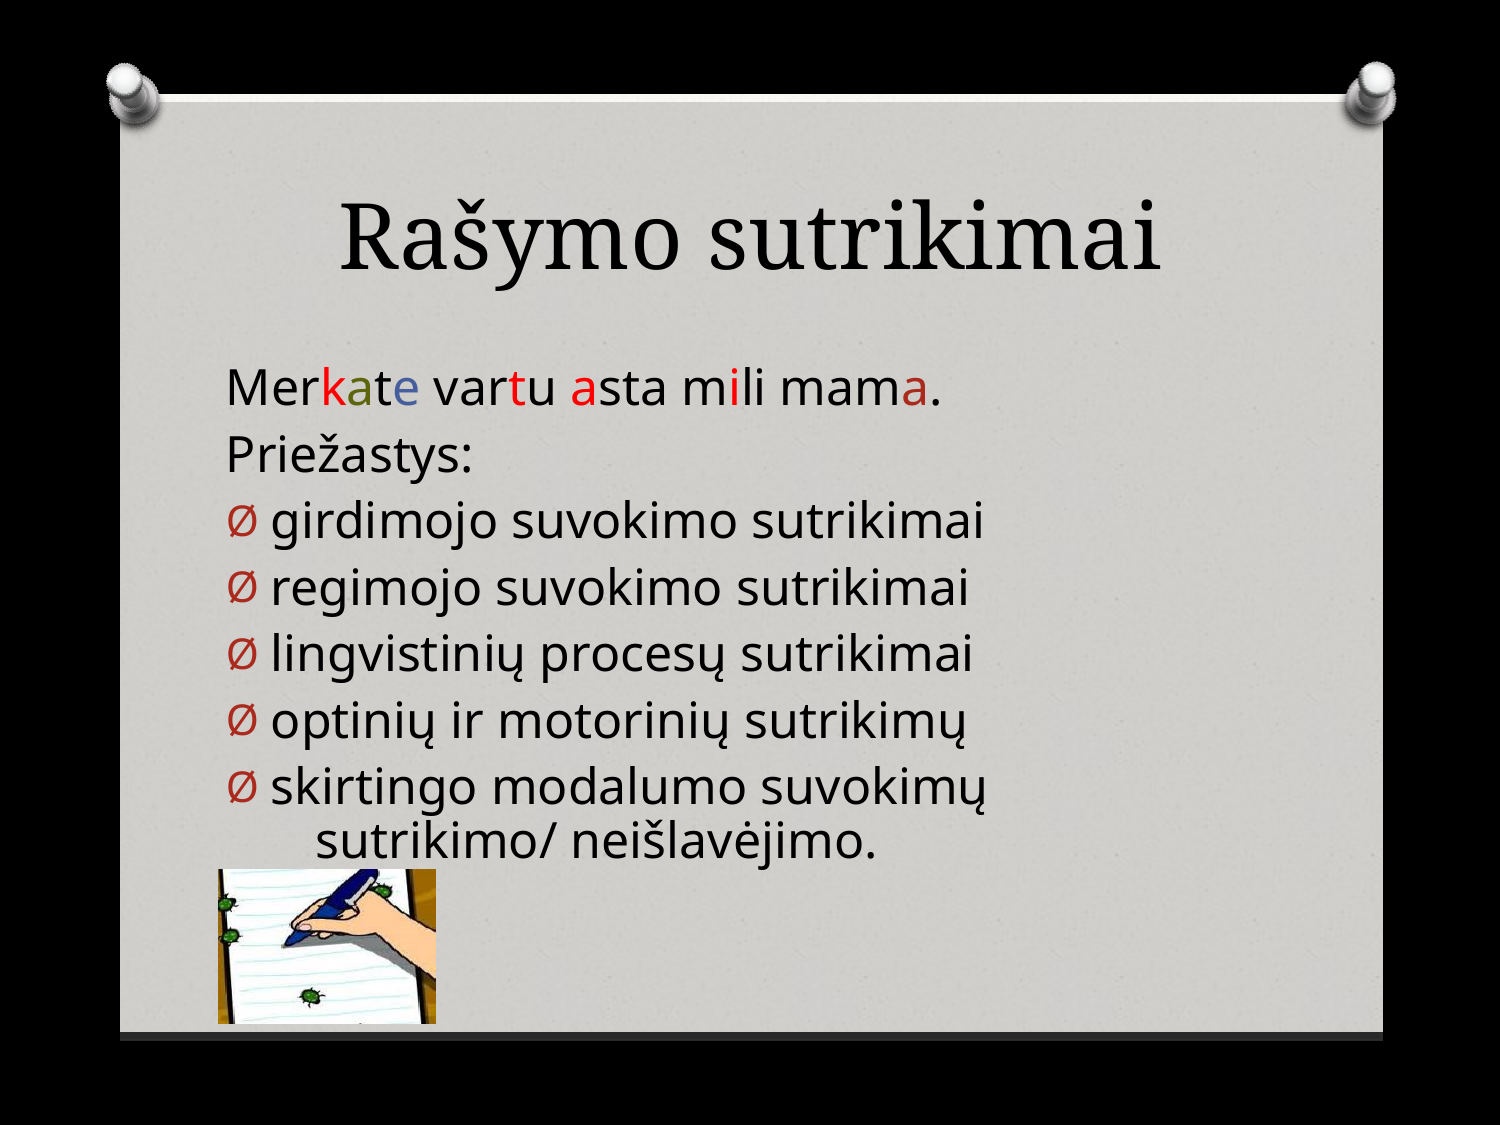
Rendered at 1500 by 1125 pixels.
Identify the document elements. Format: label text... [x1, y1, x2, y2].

picture [218, 869, 436, 1024]
list Merkate vartu asta mili mama. Priežastys: girdimojo suvokimo sutrikimai regimojo suvokimo sutrikimai lingvistinių procesų sutrikimai optinių ir motorinių sutrikimų skirtingo modalumo suvokimų sutrikimo/ neišlavėjimo. [210, 355, 1228, 947]
title Rašymo sutrikimai [179, 134, 1323, 332]
